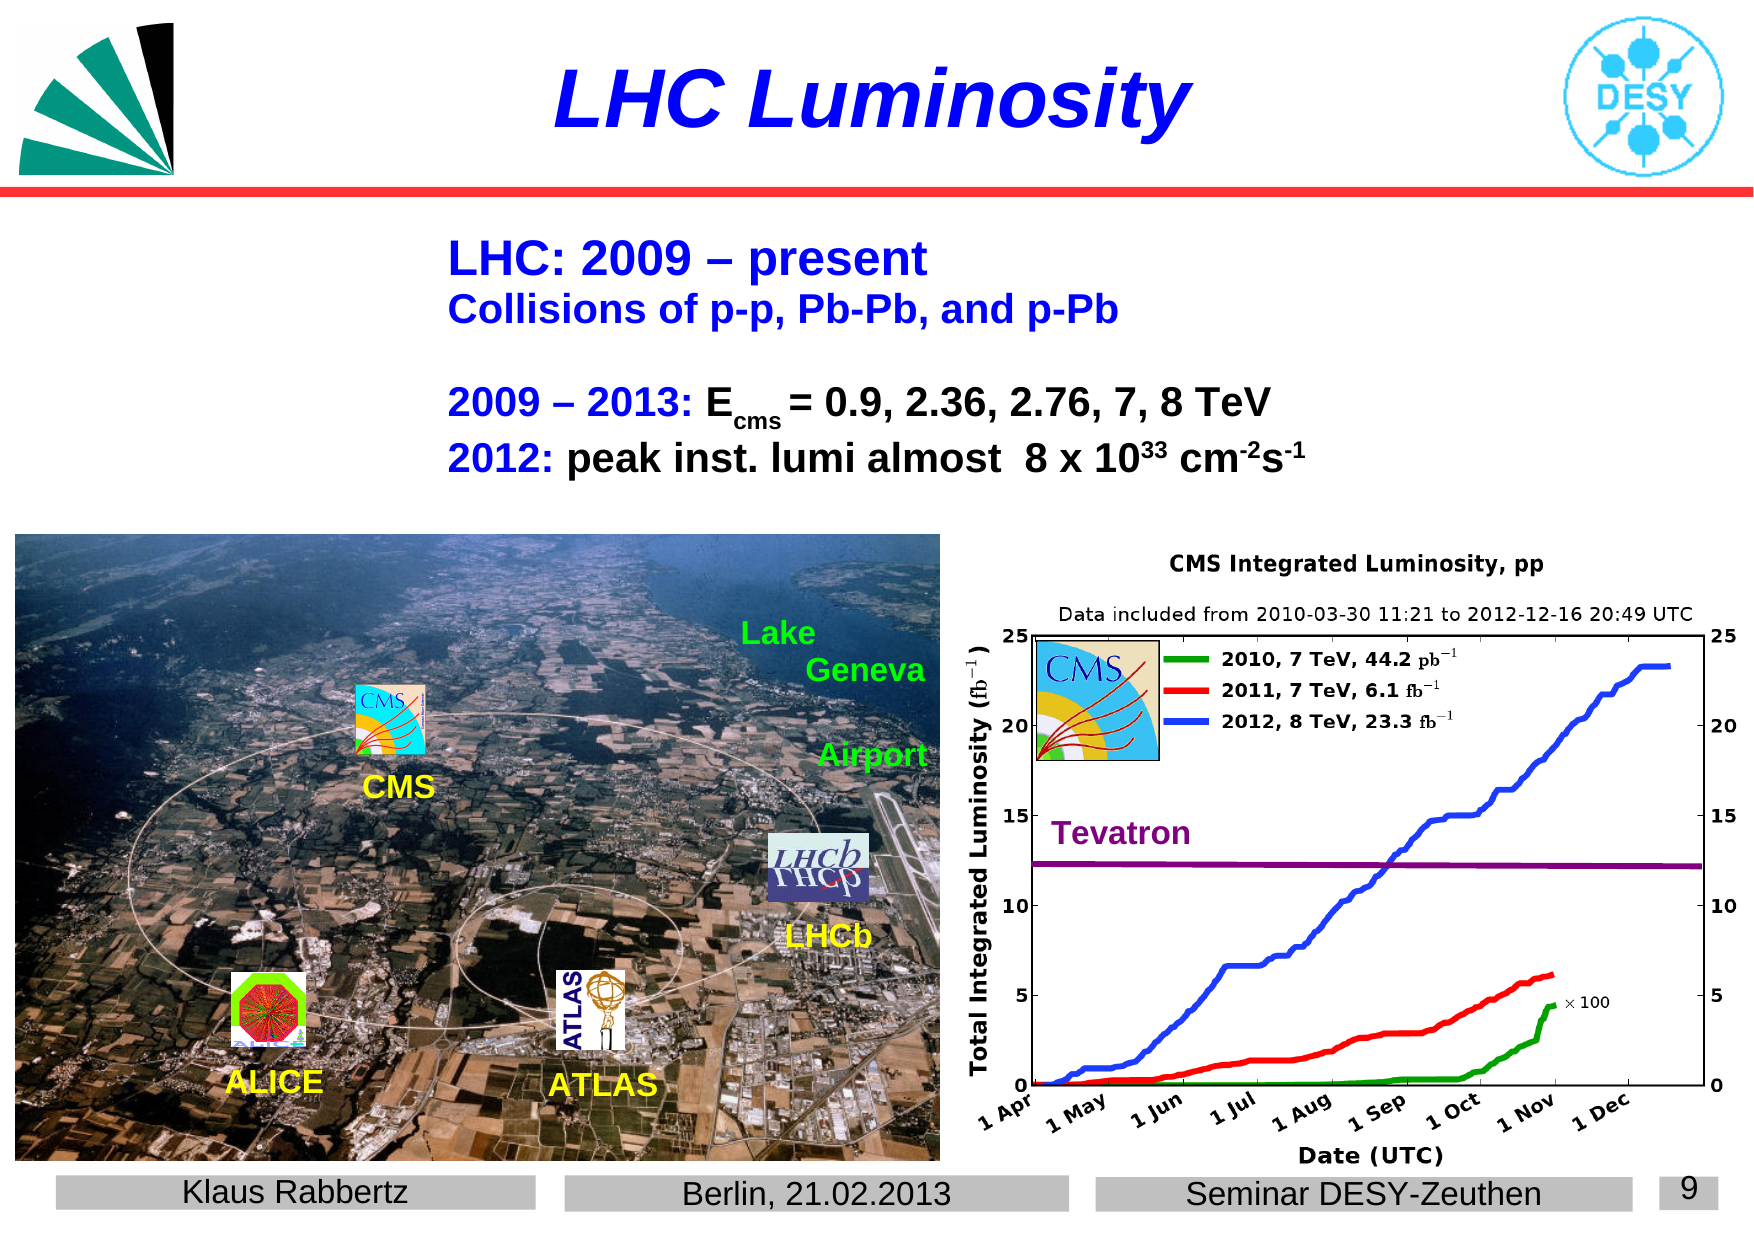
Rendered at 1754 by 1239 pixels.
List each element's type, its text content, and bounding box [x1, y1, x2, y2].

title LHC Luminosity [220, 16, 1525, 182]
text_box Airport [804, 730, 941, 781]
text_box Lake Geneva [728, 608, 941, 696]
text_box LHC: 2009 – present Collisions of p-p, Pb-Pb, and p-Pb 2009 – 2013: Ecms = 0.9, 2.36, 2.76, 7, 8 TeV 2012: peak inst. lumi almost 8 x 1033 cm-2s-1 [435, 223, 1318, 488]
picture [959, 551, 1742, 1170]
text_box LHCb [772, 911, 887, 962]
text_box ALICE [212, 1058, 338, 1108]
picture [19, 23, 174, 177]
text_box Tevatron [1039, 808, 1203, 858]
picture [15, 534, 940, 1162]
picture [1559, 12, 1729, 182]
text_box CMS [350, 762, 450, 813]
text_box ATLAS [535, 1060, 671, 1110]
